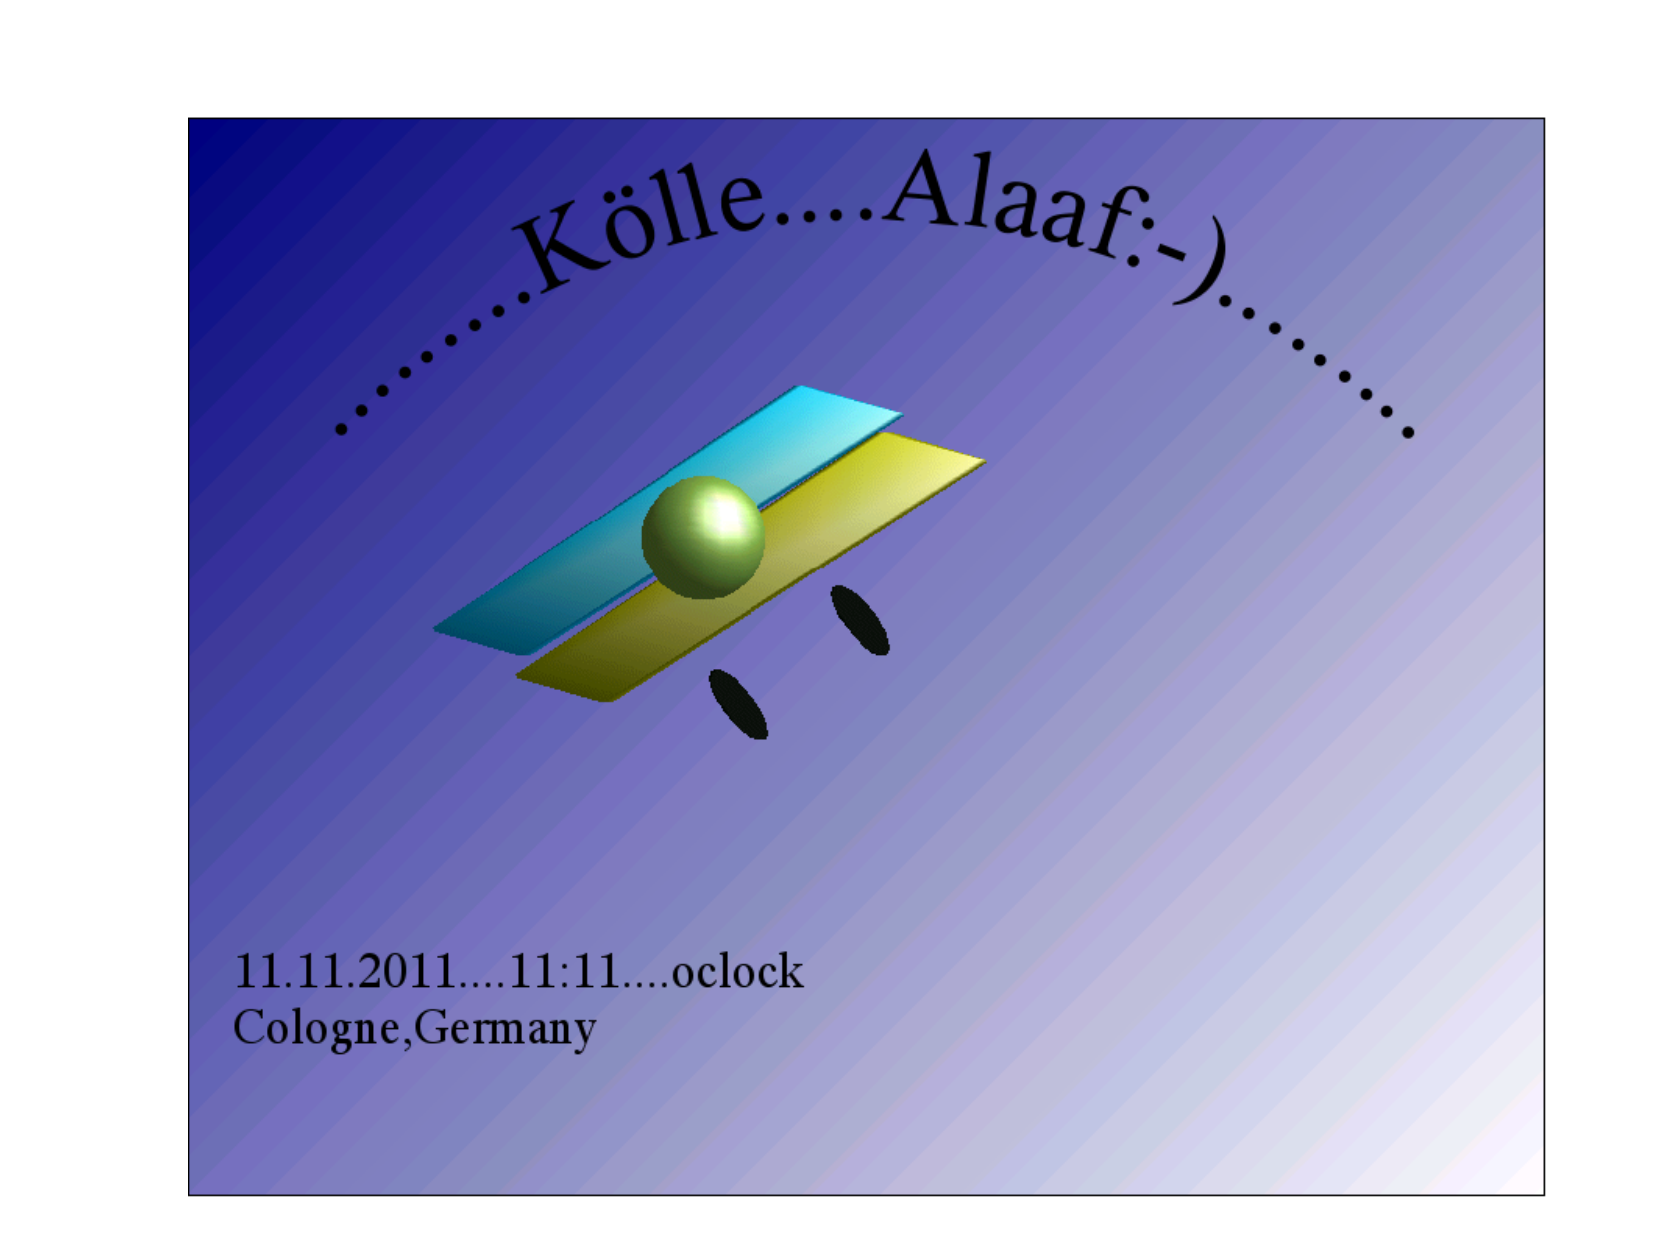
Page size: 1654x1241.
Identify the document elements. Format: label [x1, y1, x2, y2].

picture [188, 82, 1547, 1198]
